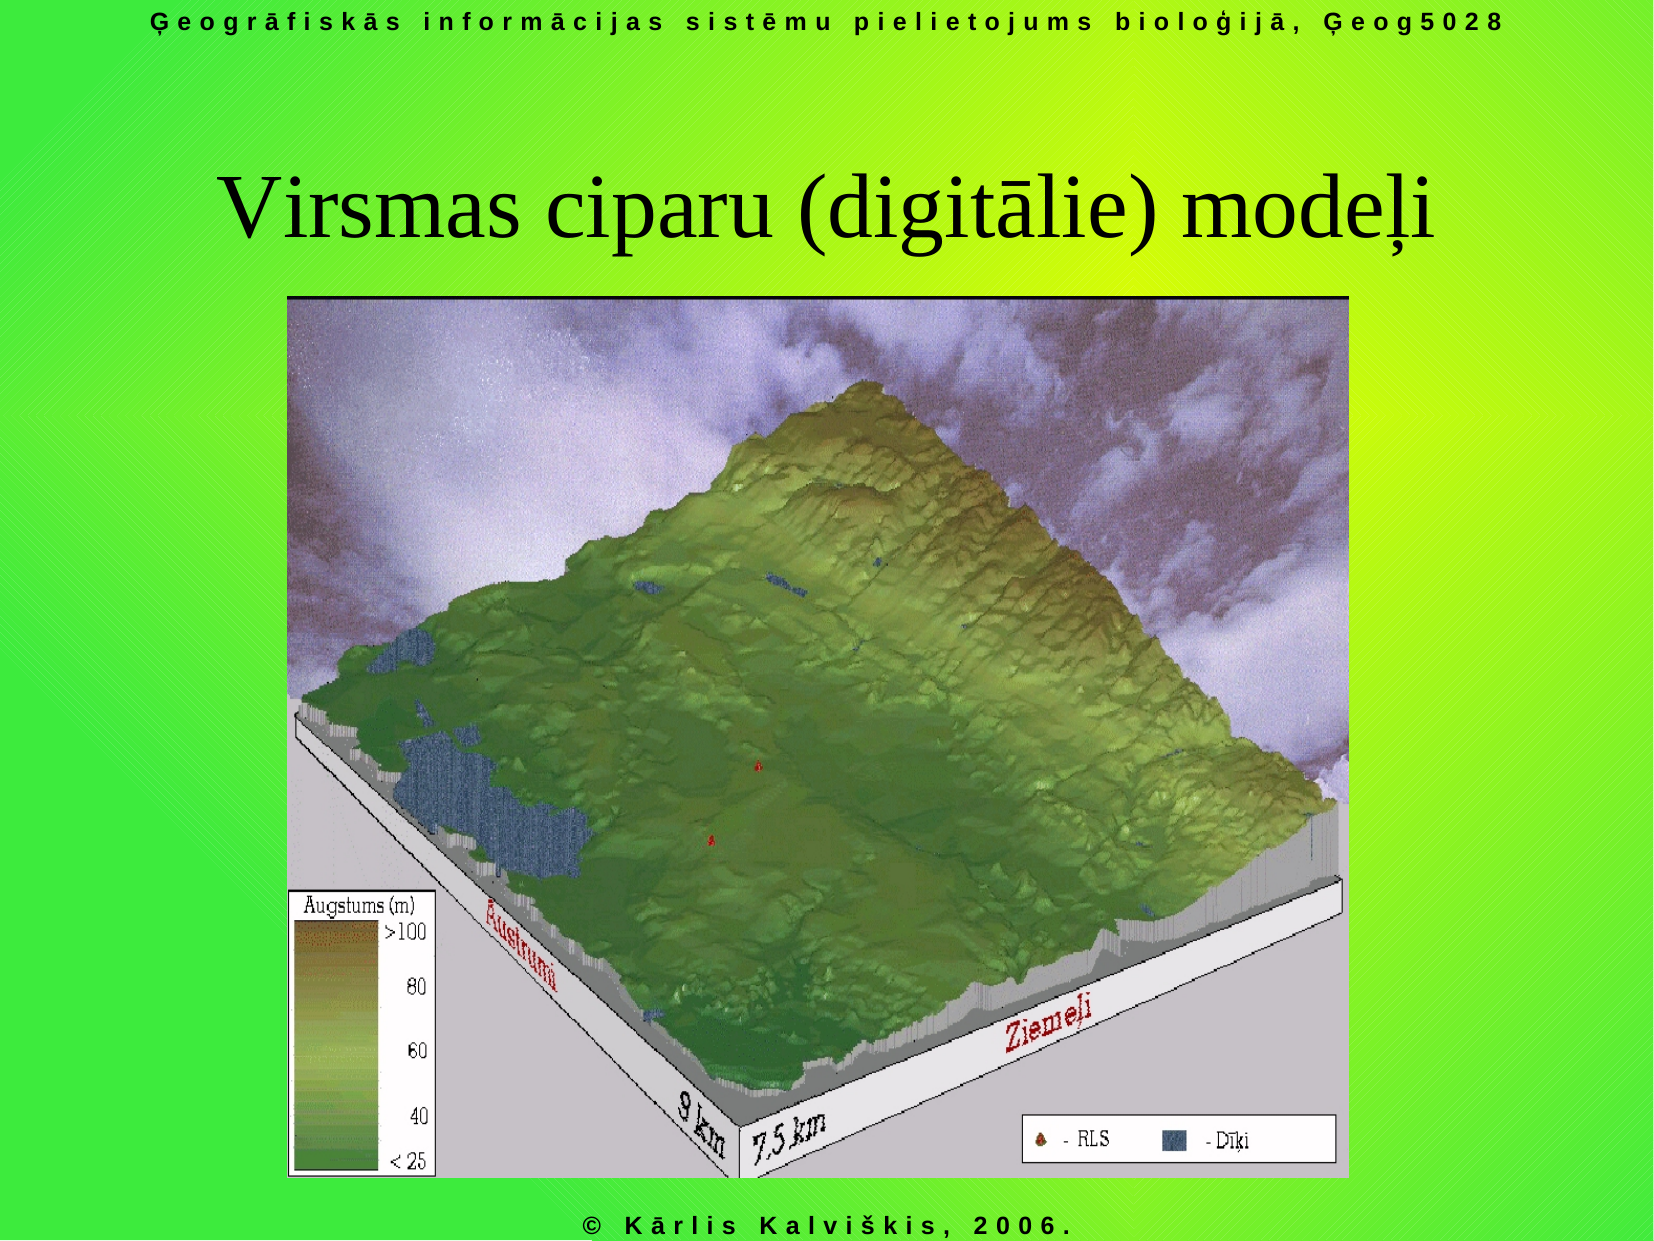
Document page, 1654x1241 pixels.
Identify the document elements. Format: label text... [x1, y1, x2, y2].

picture [287, 296, 1349, 1178]
title Virsmas ciparu (digitālie) modeļi [121, 102, 1534, 311]
